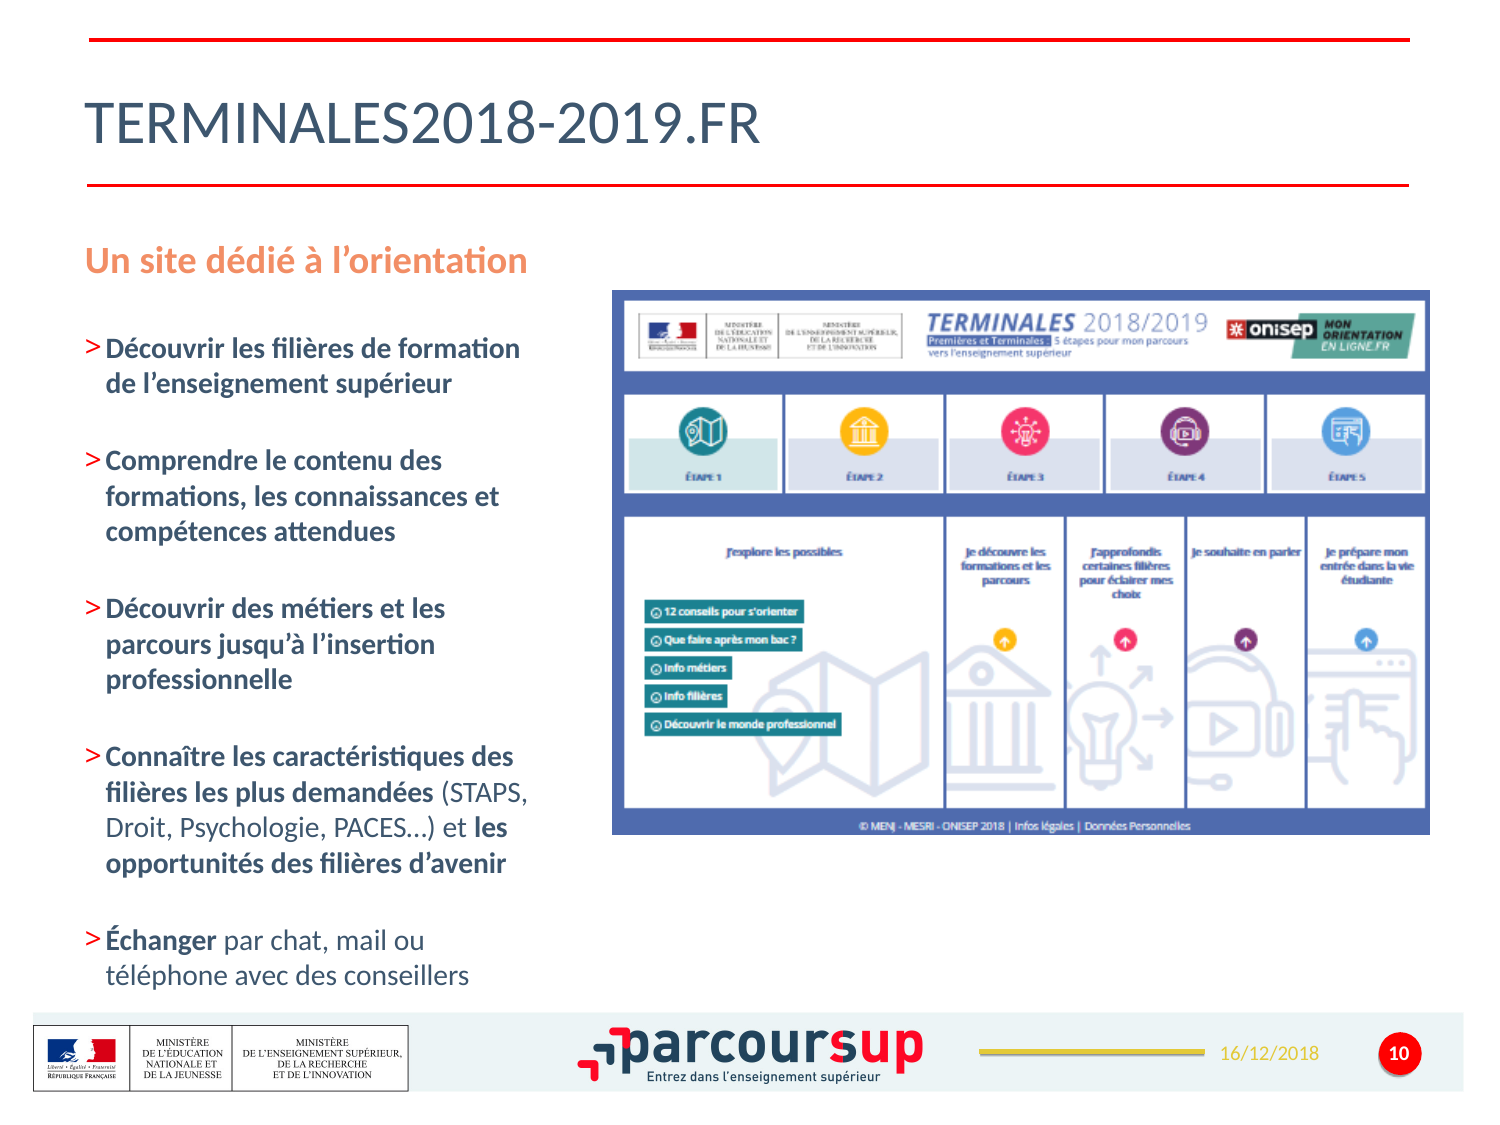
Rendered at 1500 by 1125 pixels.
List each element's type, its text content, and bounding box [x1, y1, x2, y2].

title Terminales2018-2019.FR [69, 12, 1409, 224]
list Un site dédié à l’orientation Découvrir les filières de formation de l’enseignement supérieur Comprendre le contenu des formations, les connaissances et compétences attendues Découvrir des métiers et les parcours jusqu’à l’insertion professionnelle Connaître les caractéristiques des filières les plus demandées (STAPS, Droit, Psychologie, PACES…) et les opportunités des filières d’avenir Échanger par chat, mail ou téléphone avec des conseillers [69, 227, 562, 1000]
picture [0, 0, 1499, 1124]
slide_number <numéro> [1368, 1031, 1430, 1074]
